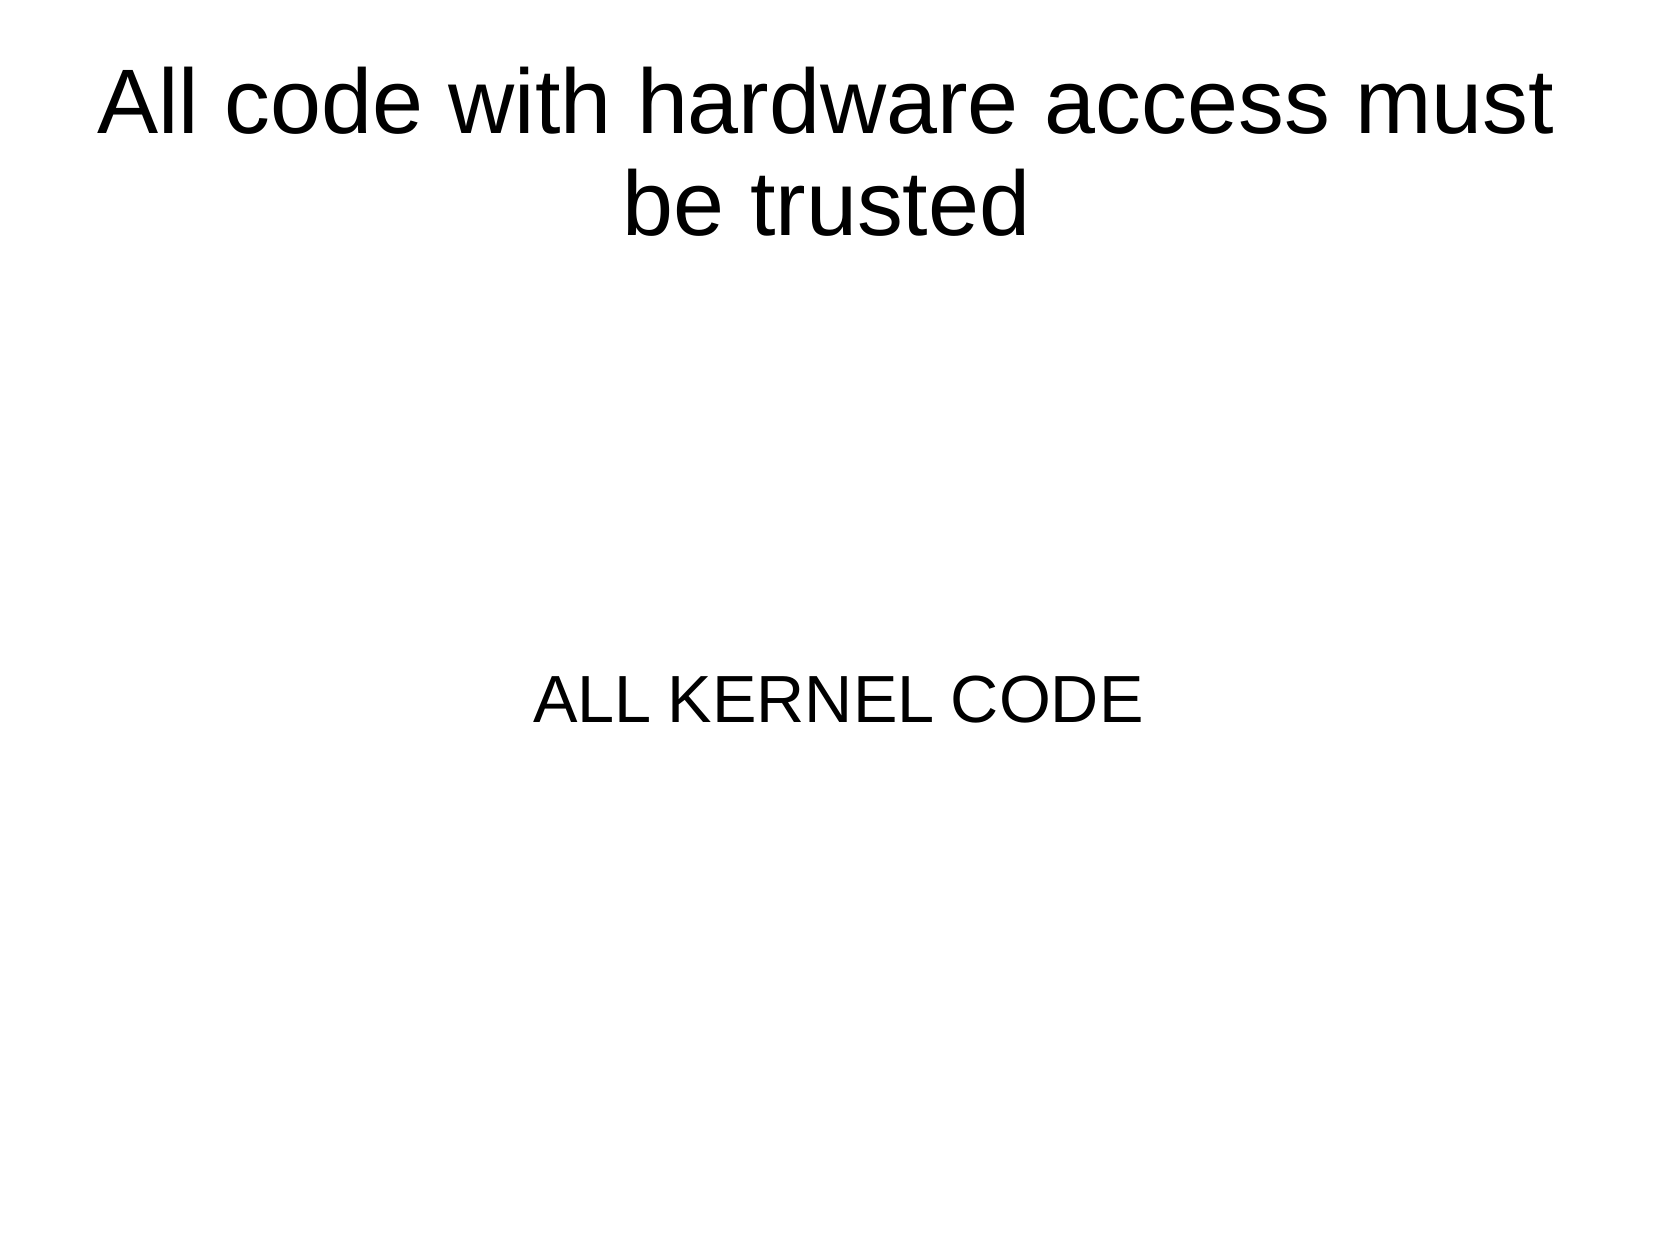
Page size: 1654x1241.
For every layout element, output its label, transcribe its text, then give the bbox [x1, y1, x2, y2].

subtitle ALL KERNEL CODE [82, 290, 1571, 1109]
title All code with hardware access must be trusted [82, 49, 1571, 257]
